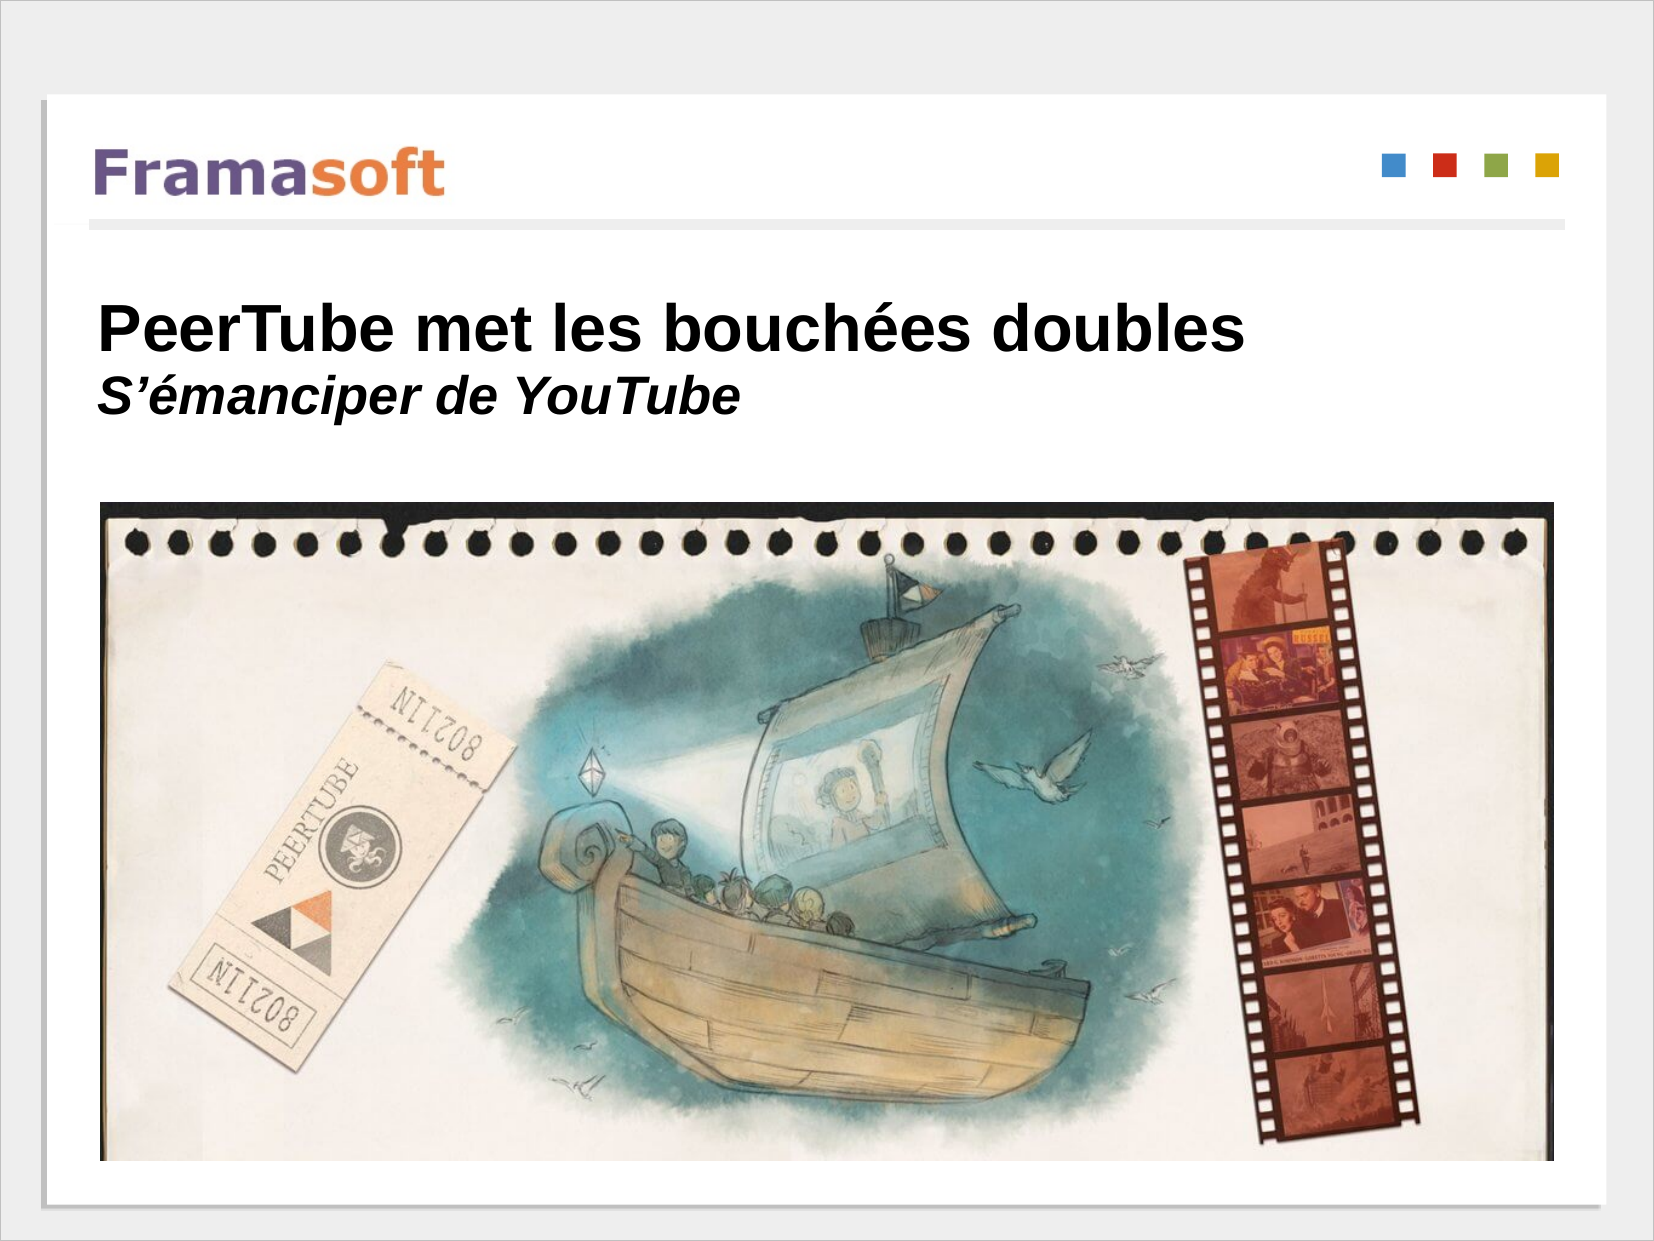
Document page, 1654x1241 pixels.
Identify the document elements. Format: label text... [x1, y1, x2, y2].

text_box [0, 0, 1654, 1241]
picture [100, 502, 1554, 1161]
text_box PeerTube met les bouchées doubles S’émanciper de YouTube [82, 283, 1560, 434]
picture [54, 104, 508, 225]
